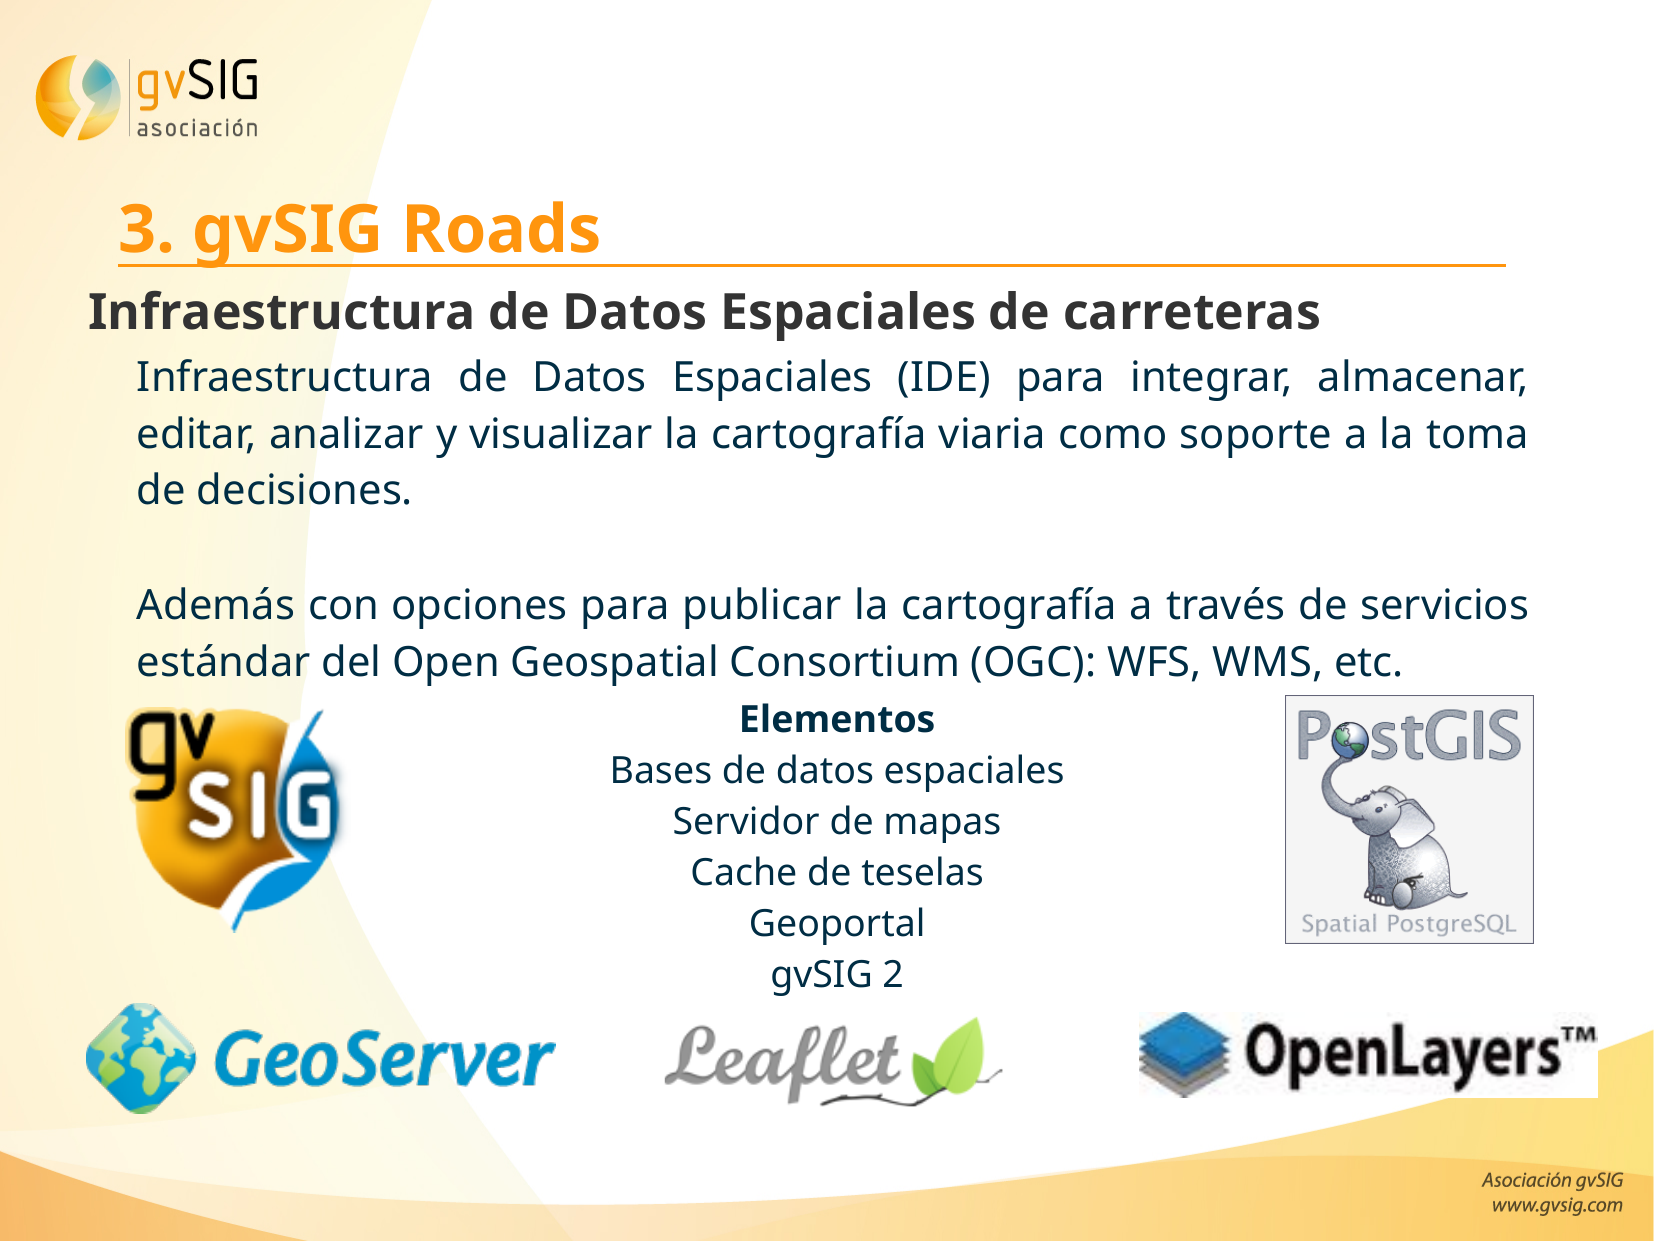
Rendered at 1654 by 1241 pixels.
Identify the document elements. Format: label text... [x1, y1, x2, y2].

text_box Infraestructura de Datos Espaciales (IDE) para integrar, almacenar, editar, analizar y visualizar la cartografía viaria como soporte a la toma de decisiones. Además con opciones para publicar la cartografía a través de servicios estándar del Open Geospatial Consortium (OGC): WFS, WMS, etc. [122, 338, 1545, 697]
picture [0, 0, 1654, 1241]
text_box Elementos Bases de datos espaciales Servidor de mapas Cache de teselas Geoportal gvSIG 2 [453, 685, 1222, 1031]
title 3. gvSIG Roads [118, 177, 1607, 276]
title Infraestructura de Datos Espaciales de carreteras [88, 206, 1577, 414]
